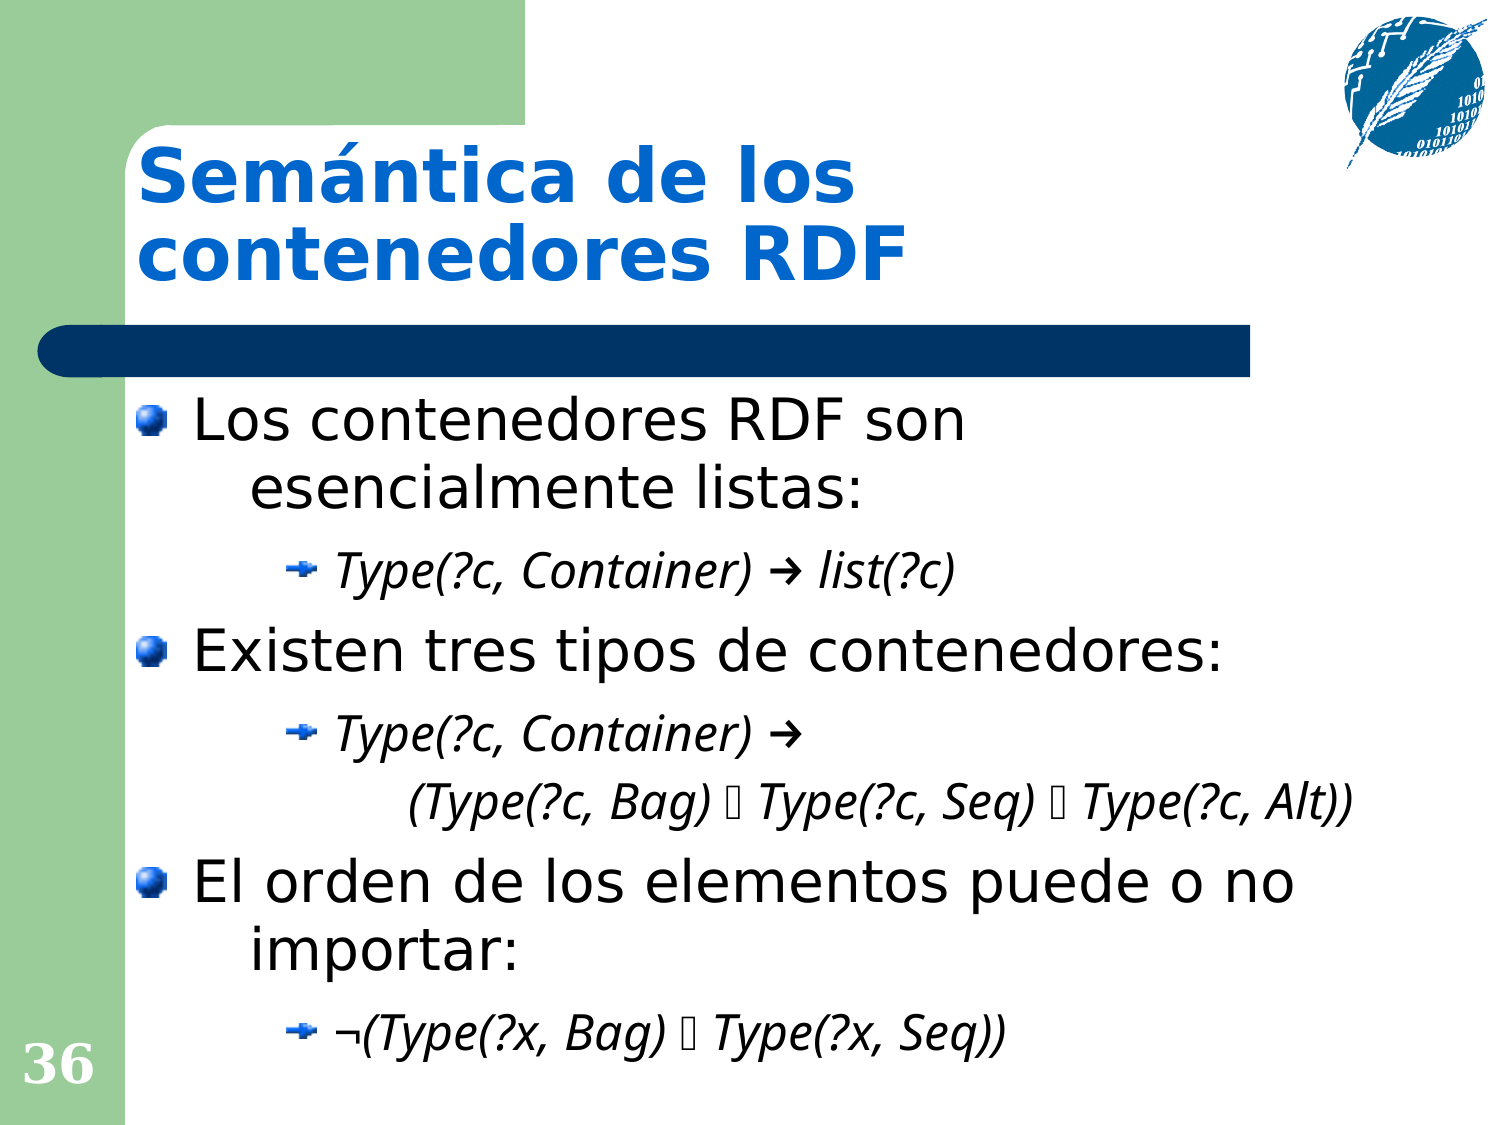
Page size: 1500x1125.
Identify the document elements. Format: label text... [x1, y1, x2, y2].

picture [1416, 140, 1425, 149]
picture [1427, 138, 1431, 148]
picture [1436, 127, 1450, 136]
picture [1433, 139, 1440, 147]
list Los contenedores RDF son esencialmente listas: Type(?c, Container) → list(?c) Existen tres tipos de contenedores: Type(?c, Container) → (Type(?c, Bag)  Type(?c, Seq)  Type(?c, Alt)) El orden de los elementos puede o no importar: ¬(Type(?x, Bag)  Type(?x, Seq)) [136, 386, 1399, 1125]
picture [1341, 15, 1487, 172]
title Semántica de los contenedores RDF [136, 135, 1413, 301]
